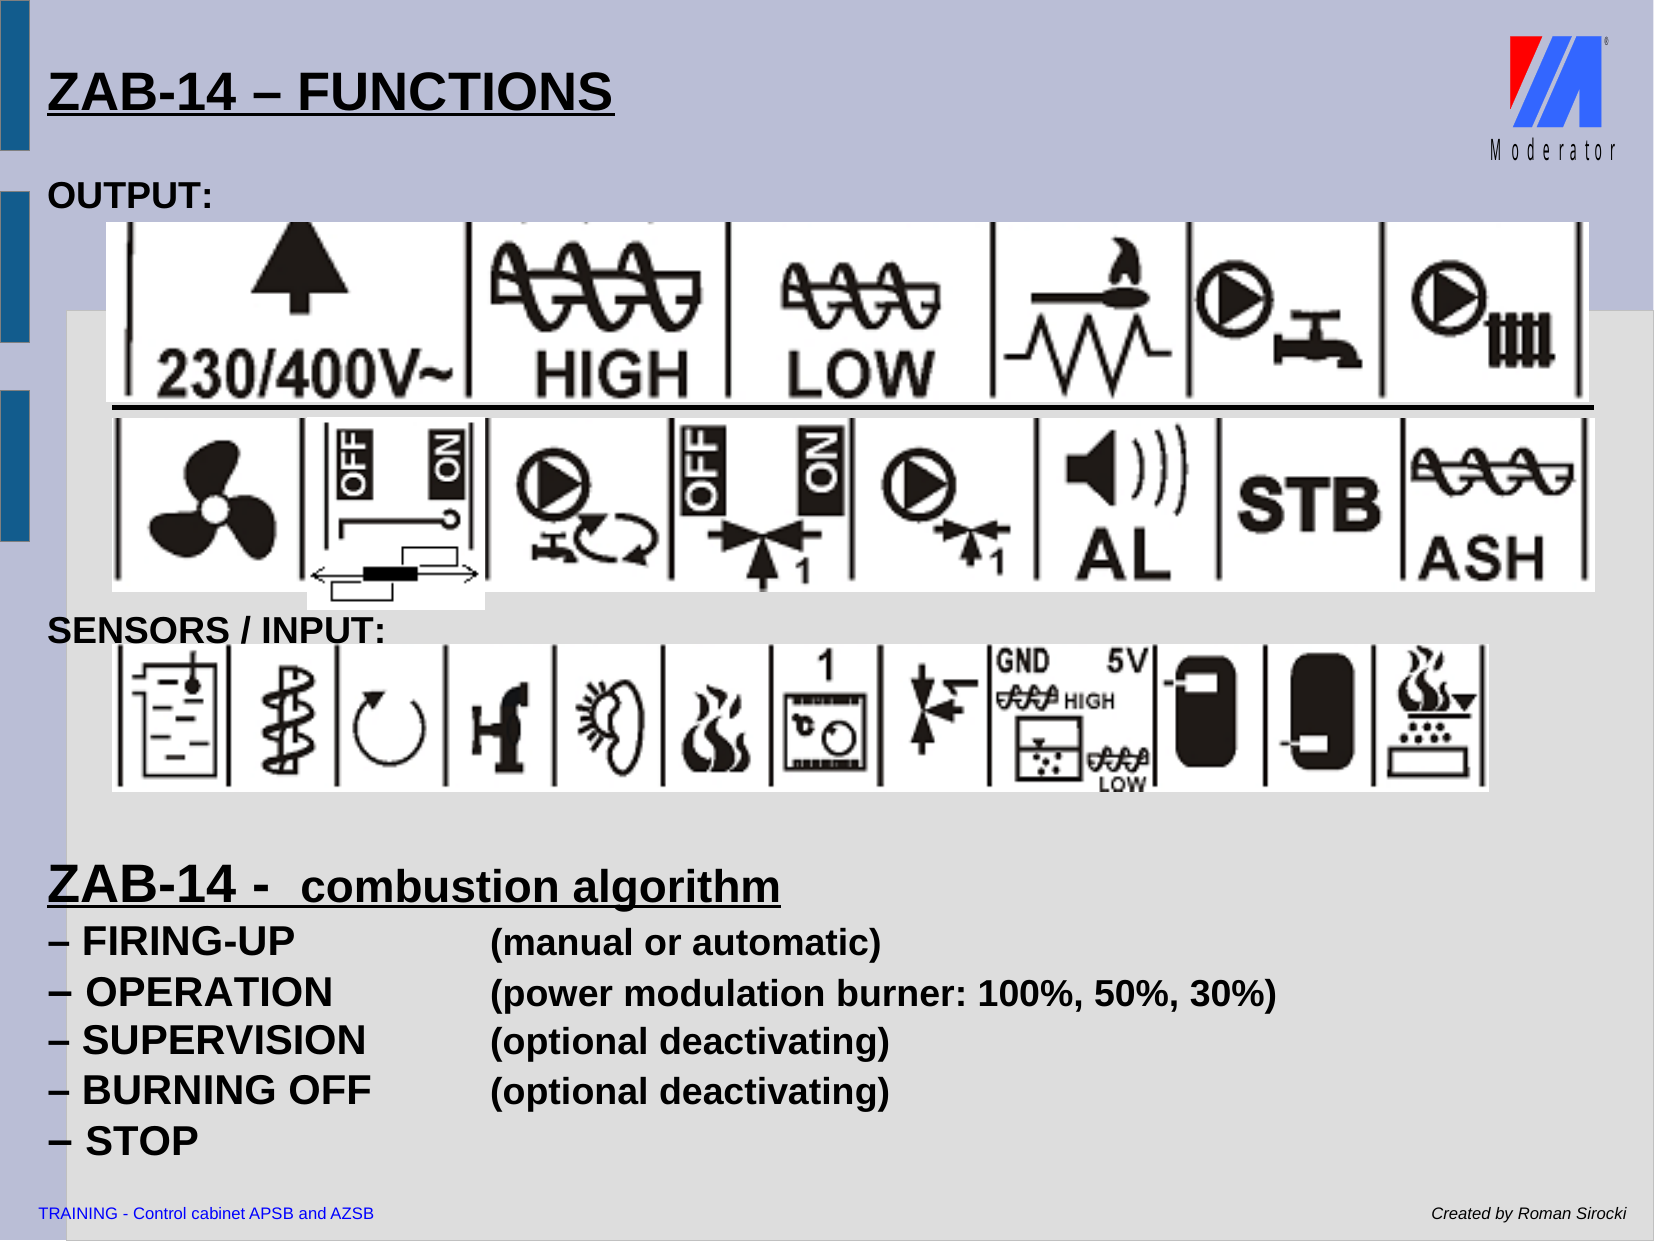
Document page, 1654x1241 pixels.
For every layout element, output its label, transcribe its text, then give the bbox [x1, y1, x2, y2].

text_box TRAINING - Control cabinet APSB and AZSB [23, 1197, 1134, 1231]
title SENSORS / INPUT: [47, 604, 1489, 657]
title ZAB-14 – FUNCTIONS [47, 17, 1489, 166]
title ZAB-14 - combustion algorithm – FIRING-UP (manual or automatic) – OPERATION (power modulation burner: 100%, 50%, 30%) – SUPERVISION (optional deactivating) – BURNING OFF (optional deactivating) – STOP [47, 838, 1489, 1181]
text_box Created by Roman Sirocki [1192, 1196, 1642, 1231]
picture [106, 222, 1589, 402]
picture [112, 657, 1489, 792]
title OUTPUT: [47, 172, 1489, 219]
picture [1488, 33, 1630, 166]
picture [112, 417, 1595, 610]
